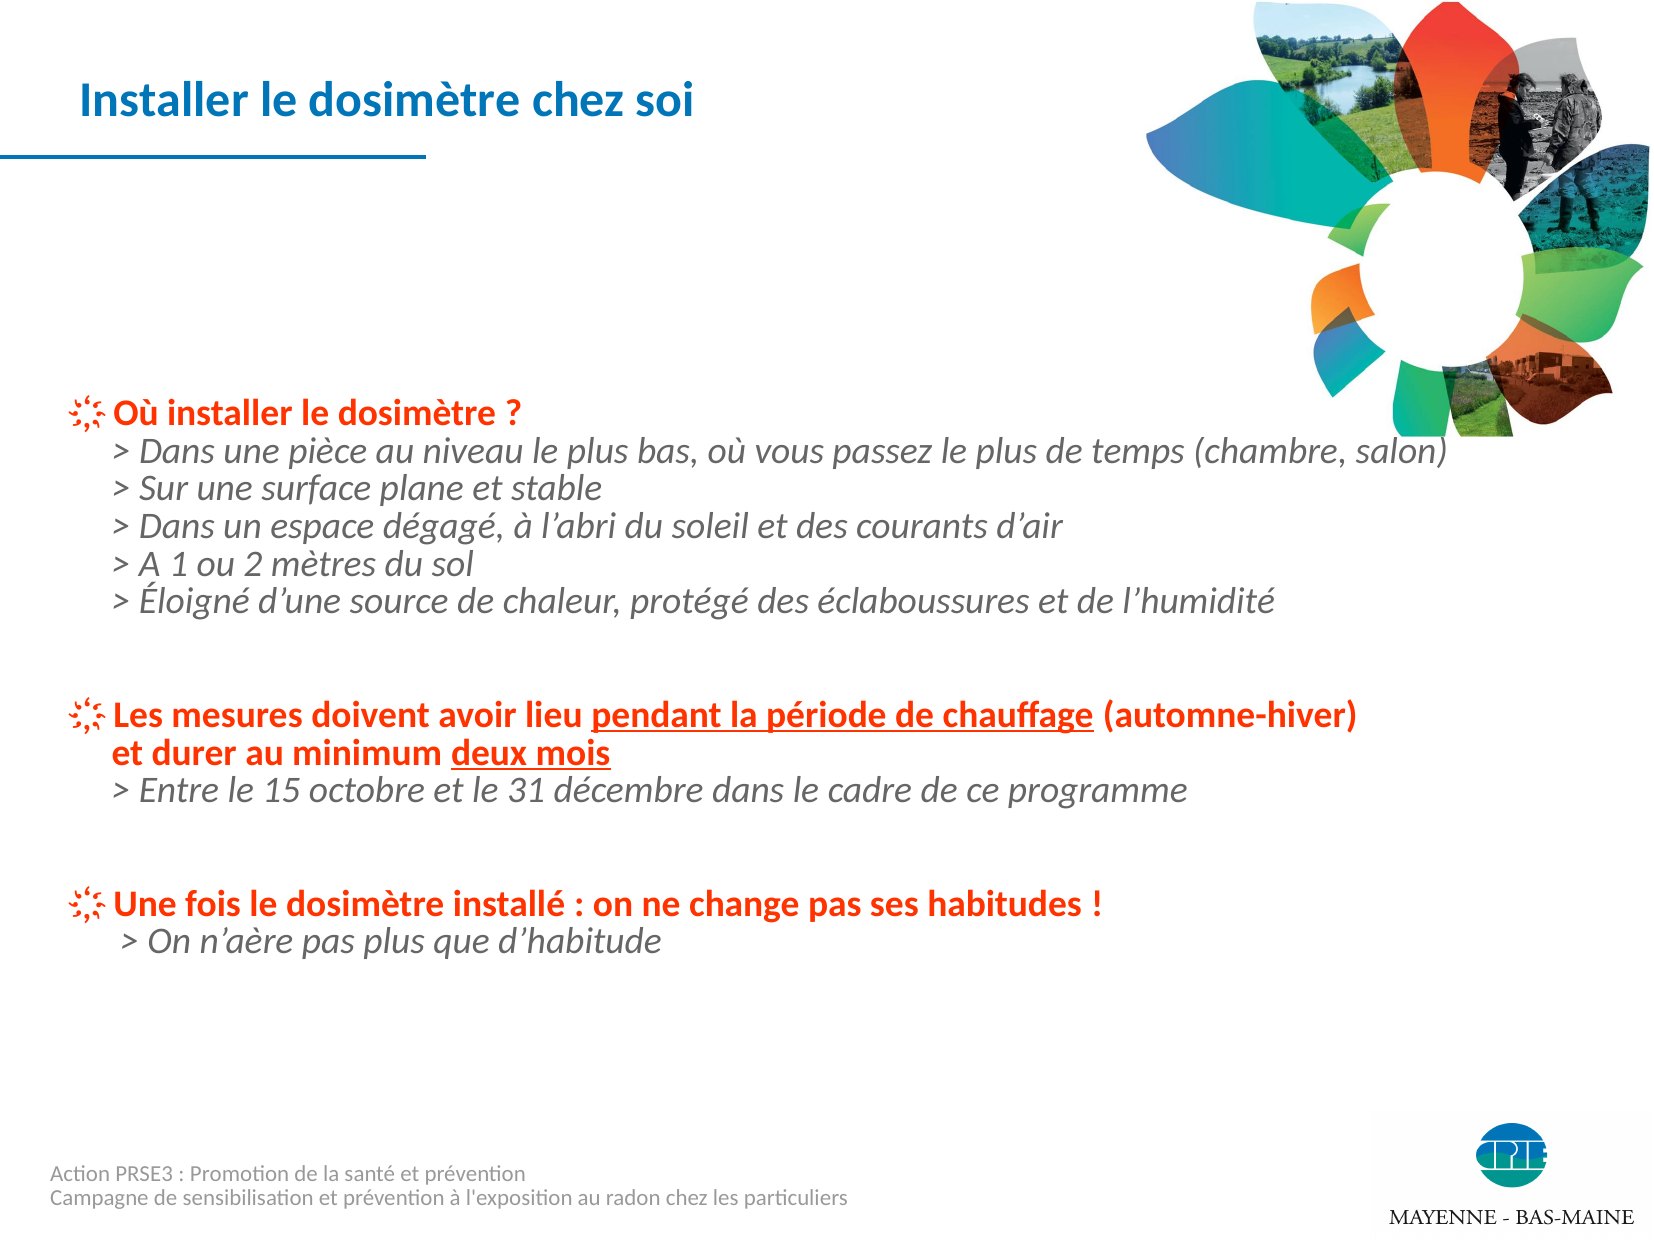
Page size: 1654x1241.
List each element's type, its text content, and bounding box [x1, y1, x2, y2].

text_box Installer le dosimètre chez soi [64, 58, 1130, 135]
picture [1130, 1, 1652, 438]
text_box ҉ Où installer le dosimètre ? > Dans une pièce au niveau le plus bas, où vous passez le plus de temps (chambre, salon) > Sur une surface plane et stable > Dans un espace dégagé, à l’abri du soleil et des courants d’air > A 1 ou 2 mètres du sol > Éloigné d’une source de chaleur, protégé des éclaboussures et de l’humidité ҉ Les mesures doivent avoir lieu pendant la période de chauffage (automne-hiver) et durer au minimum deux mois > Entre le 15 octobre et le 31 décembre dans le cadre de ce programme ҉ Une fois le dosimètre installé : on ne change pas ses habitudes ! > On n’aère pas plus que d’habitude [46, 389, 1652, 1161]
text_box Action PRSE3 : Promotion de la santé et prévention Campagne de sensibilisation et prévention à l'exposition au radon chez les particuliers [35, 1157, 1070, 1229]
picture [1370, 1110, 1654, 1240]
